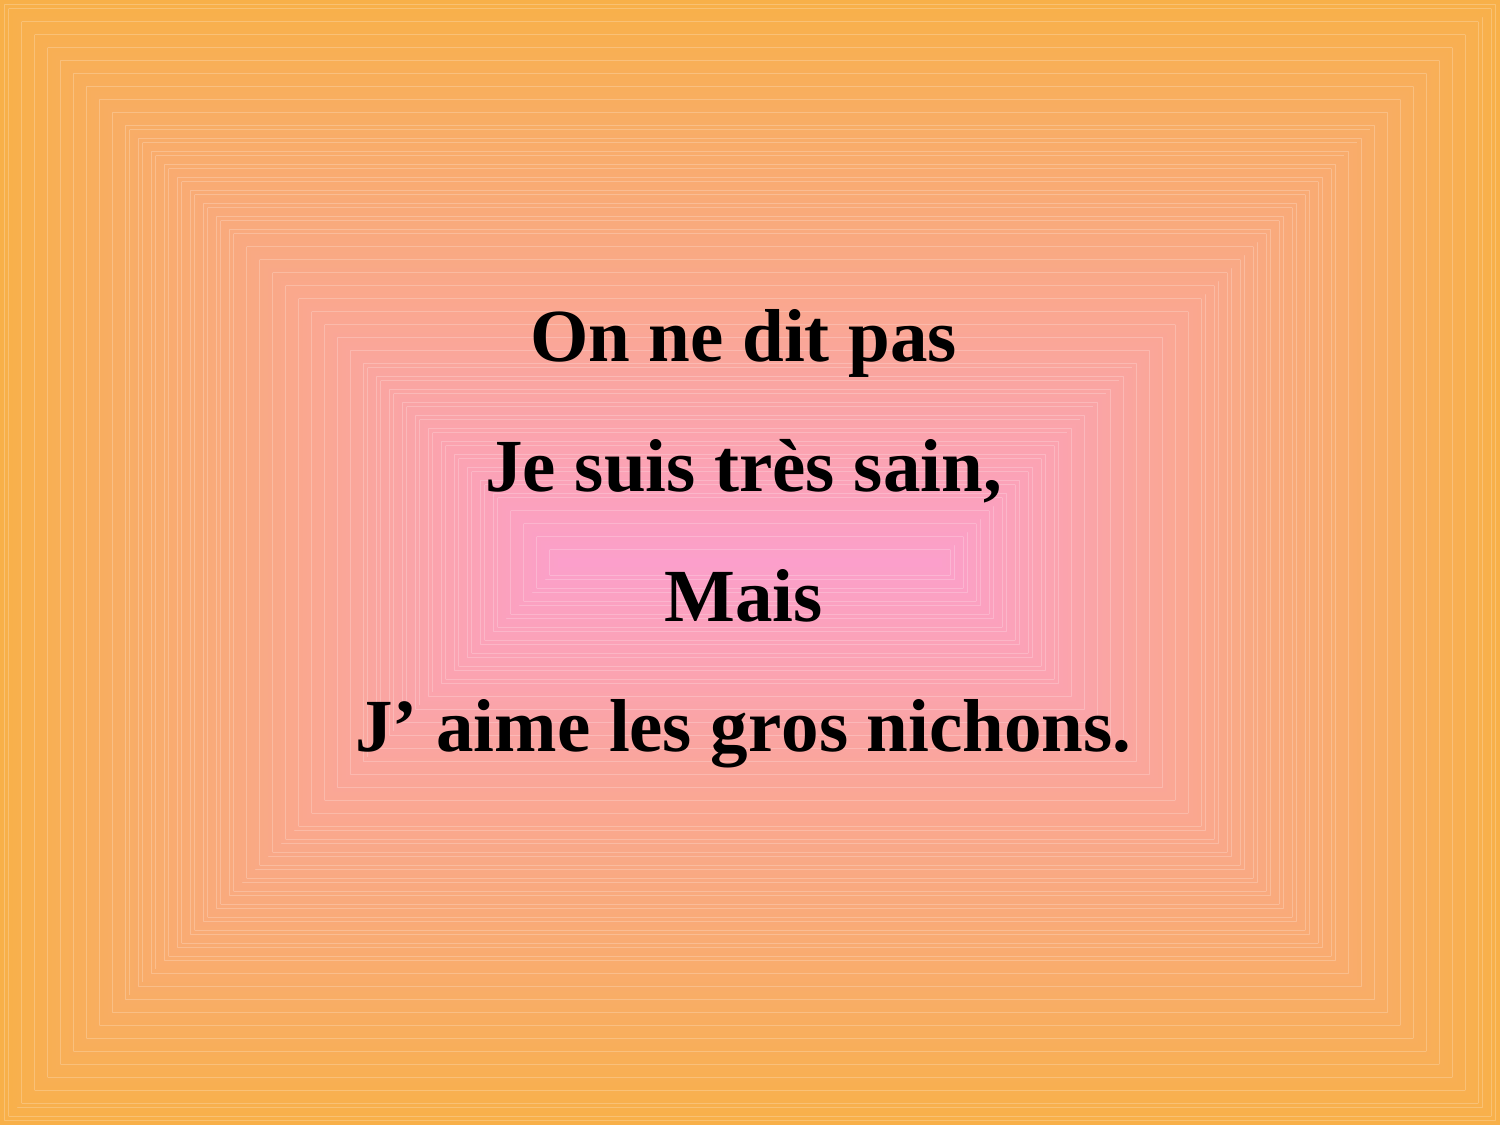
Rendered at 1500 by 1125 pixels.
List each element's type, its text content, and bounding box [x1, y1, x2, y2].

text_box On ne dit pas Je suis très sain, Mais J’ aime les gros nichons. [340, 287, 1147, 776]
